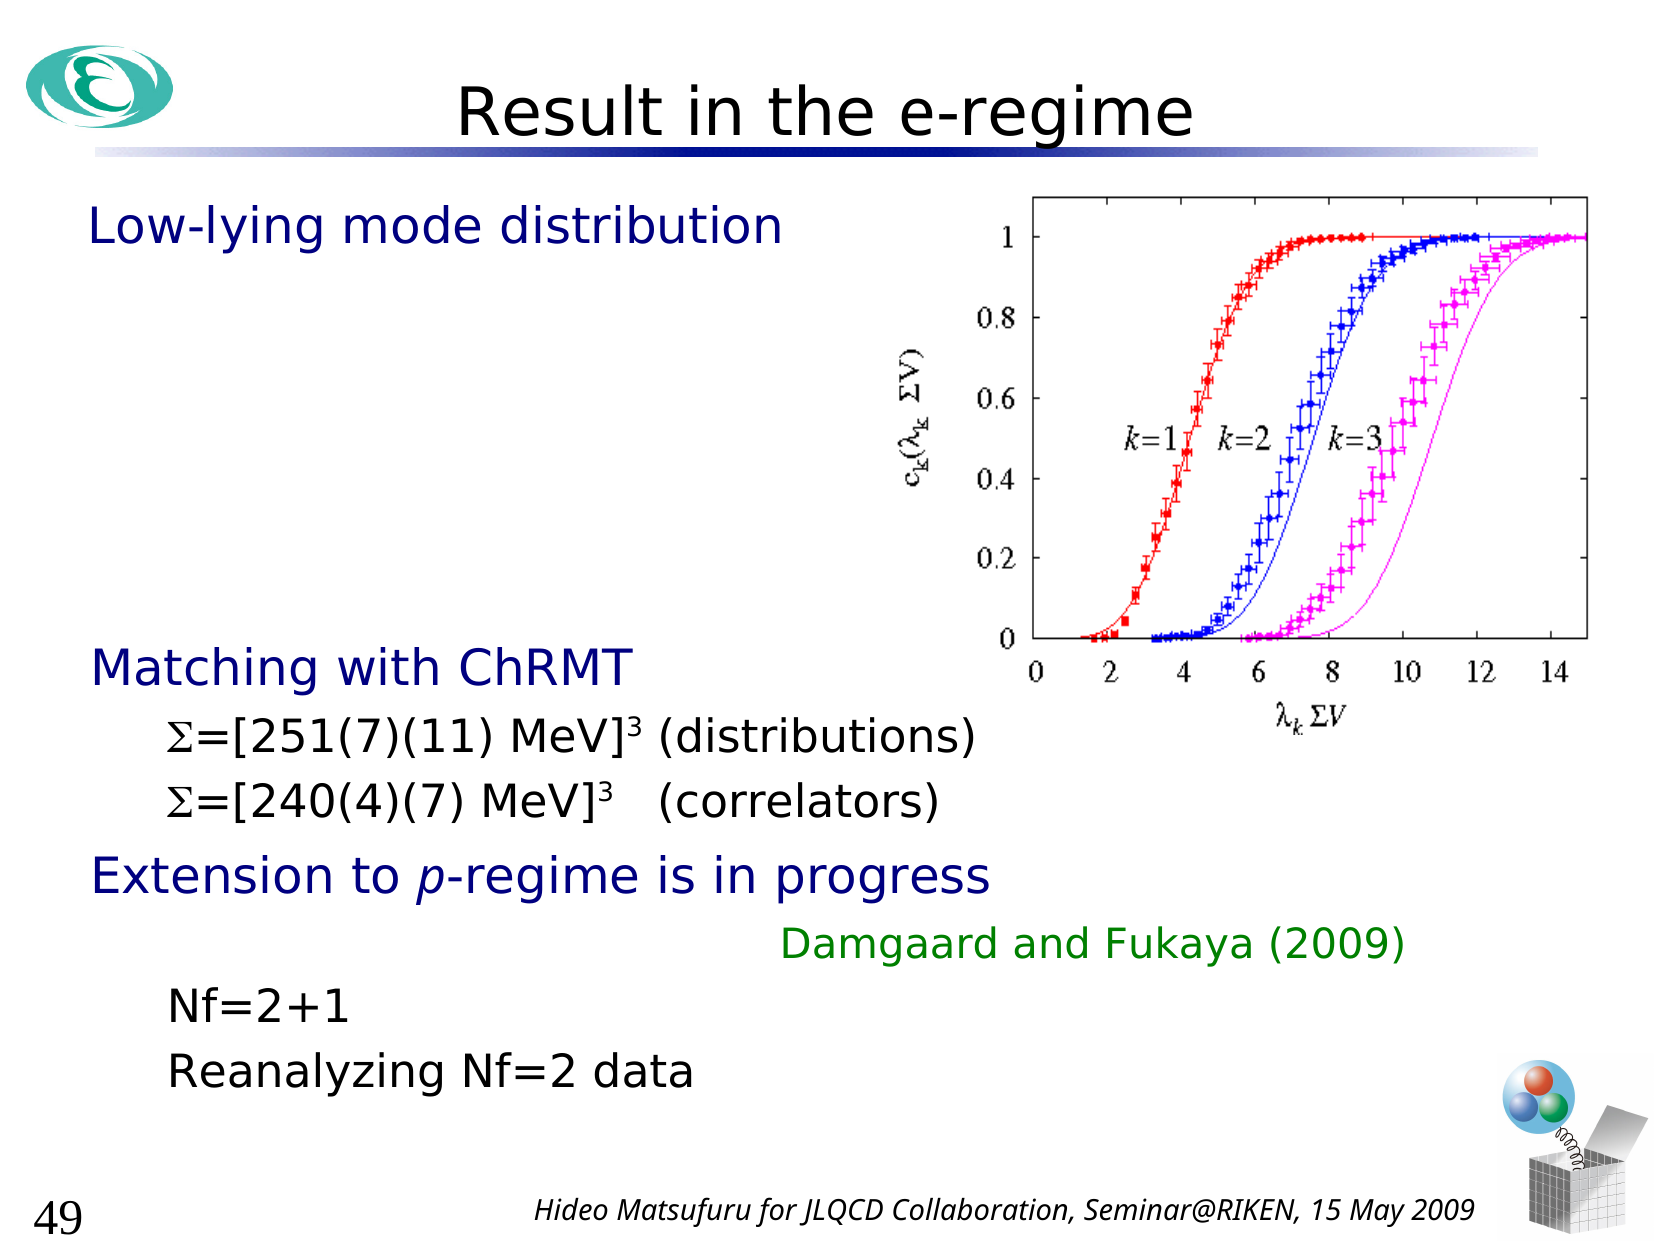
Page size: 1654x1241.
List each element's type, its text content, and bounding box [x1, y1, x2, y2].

picture [883, 159, 1638, 735]
title Result in the e-regime [201, 56, 1450, 163]
list Low-lying mode distribution [70, 197, 883, 507]
list Matching with ChRMT =[251(7)(11) MeV]3 (distributions) =[240(4)(7) MeV]3 (correlators) Extension to p-regime is in progress Damgaard and Fukaya (2009) Nf=2+1 Reanalyzing Nf=2 data [72, 639, 1579, 1110]
picture [1450, 147, 1538, 157]
picture [95, 147, 201, 157]
picture [20, 37, 179, 136]
picture [1497, 1053, 1654, 1241]
